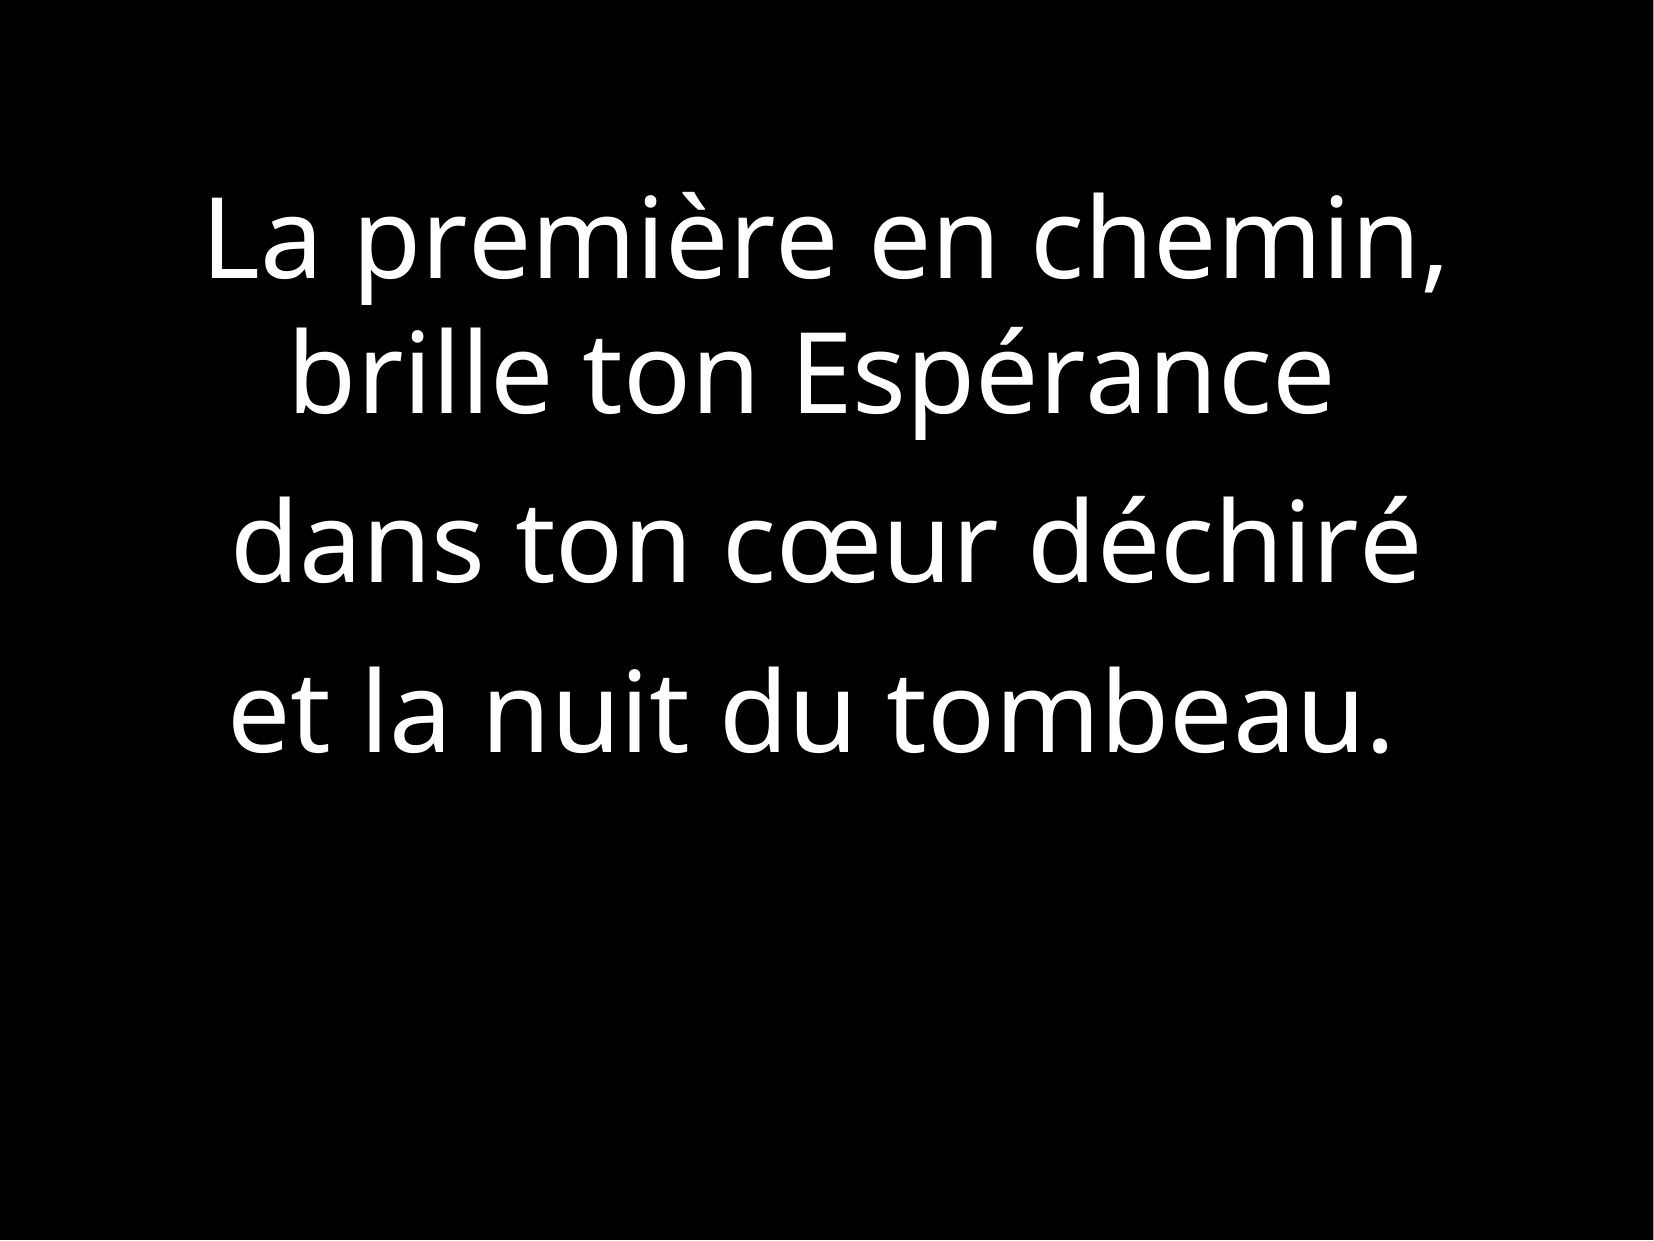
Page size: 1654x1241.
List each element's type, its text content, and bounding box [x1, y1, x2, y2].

list La première en chemin, brille ton Espérance dans ton cœur déchiré et la nuit du tombeau. [82, 99, 1571, 1108]
